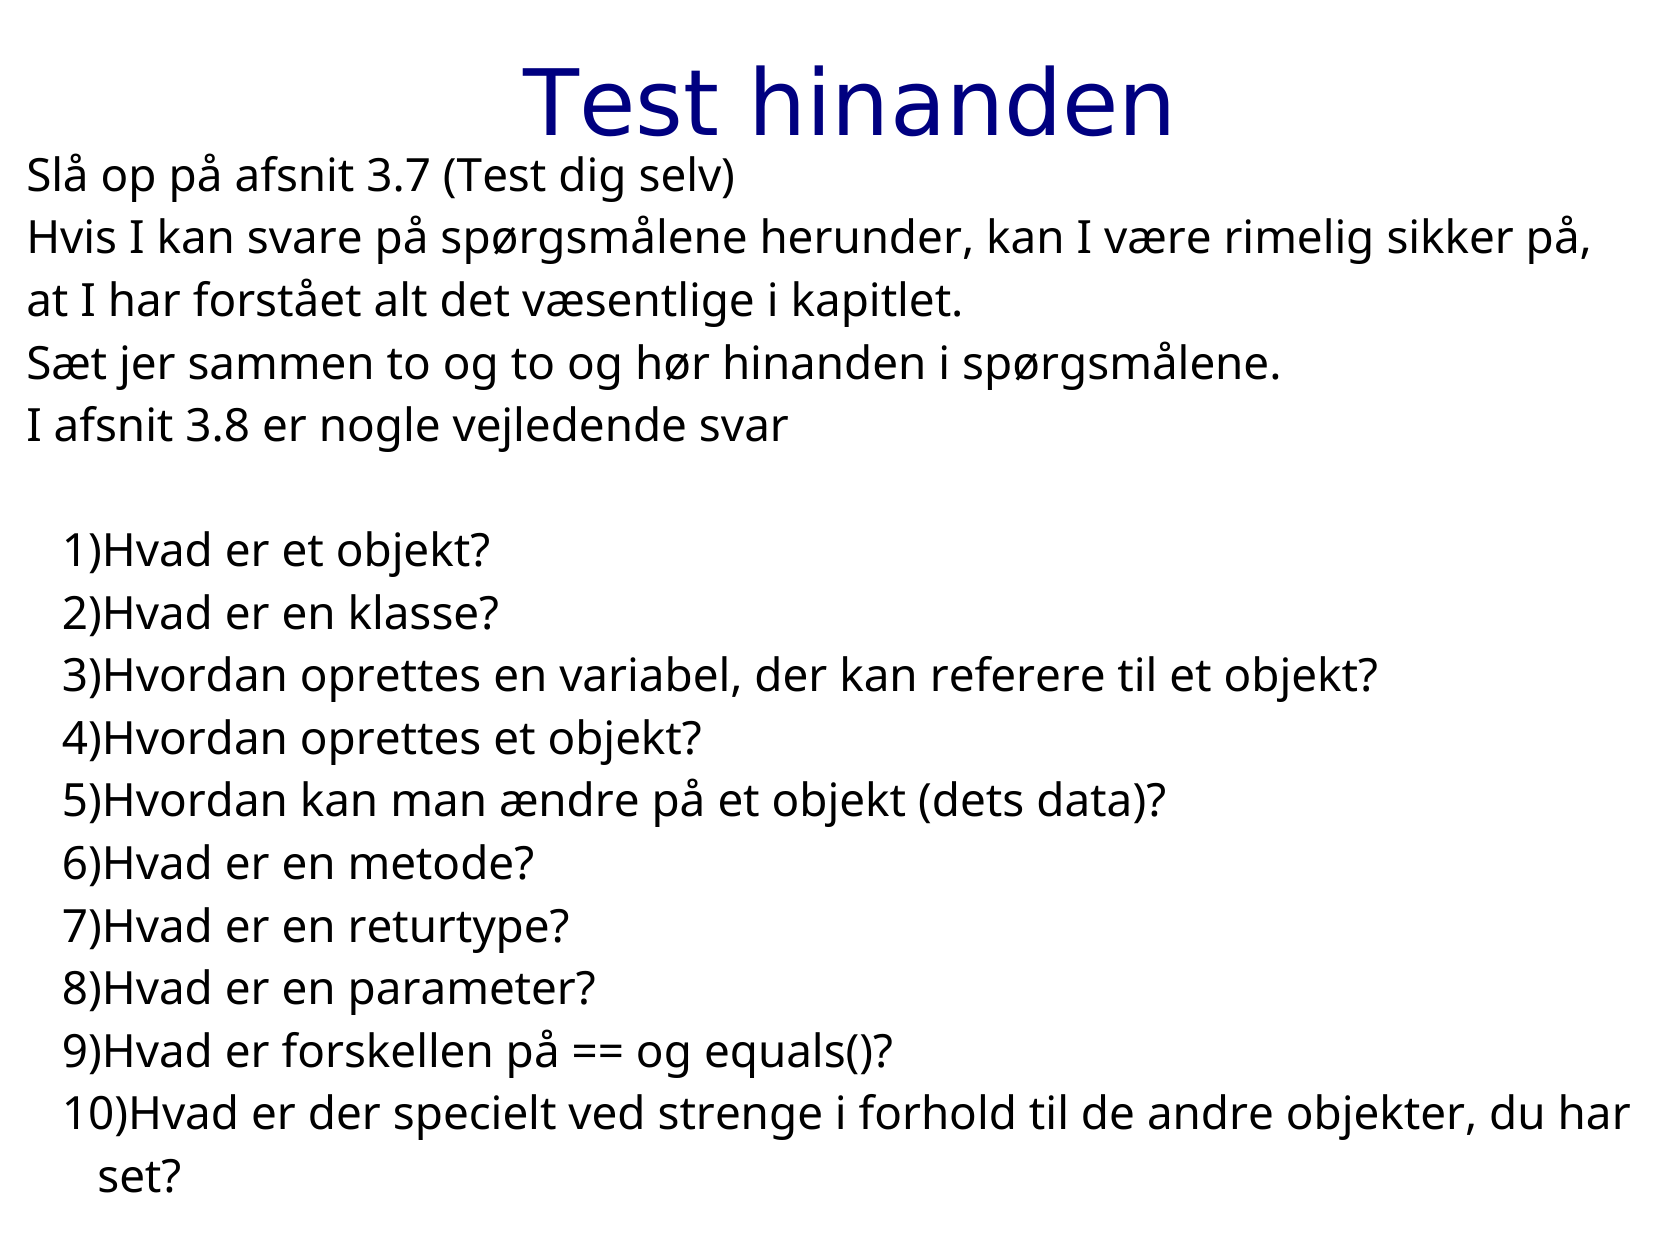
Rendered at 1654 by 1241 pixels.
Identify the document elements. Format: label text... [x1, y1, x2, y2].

title Test hinanden [156, 0, 1534, 142]
text_box Slå op på afsnit 3.7 (Test dig selv) Hvis I kan svare på spørgsmålene herunder, kan I være rimelig sikker på, at I har forstået alt det væsentlige i kapitlet. Sæt jer sammen to og to og hør hinanden i spørgsmålene. I afsnit 3.8 er nogle vejledende svar 1)Hvad er et objekt? 2)Hvad er en klasse? 3)Hvordan oprettes en variabel, der kan referere til et objekt? 4)Hvordan oprettes et objekt? 5)Hvordan kan man ændre på et objekt (dets data)? 6)Hvad er en metode? 7)Hvad er en returtype? 8)Hvad er en parameter? 9)Hvad er forskellen på == og equals()? 10)Hvad er der specielt ved strenge i forhold til de andre objekter, du har set? [26, 142, 1642, 1241]
